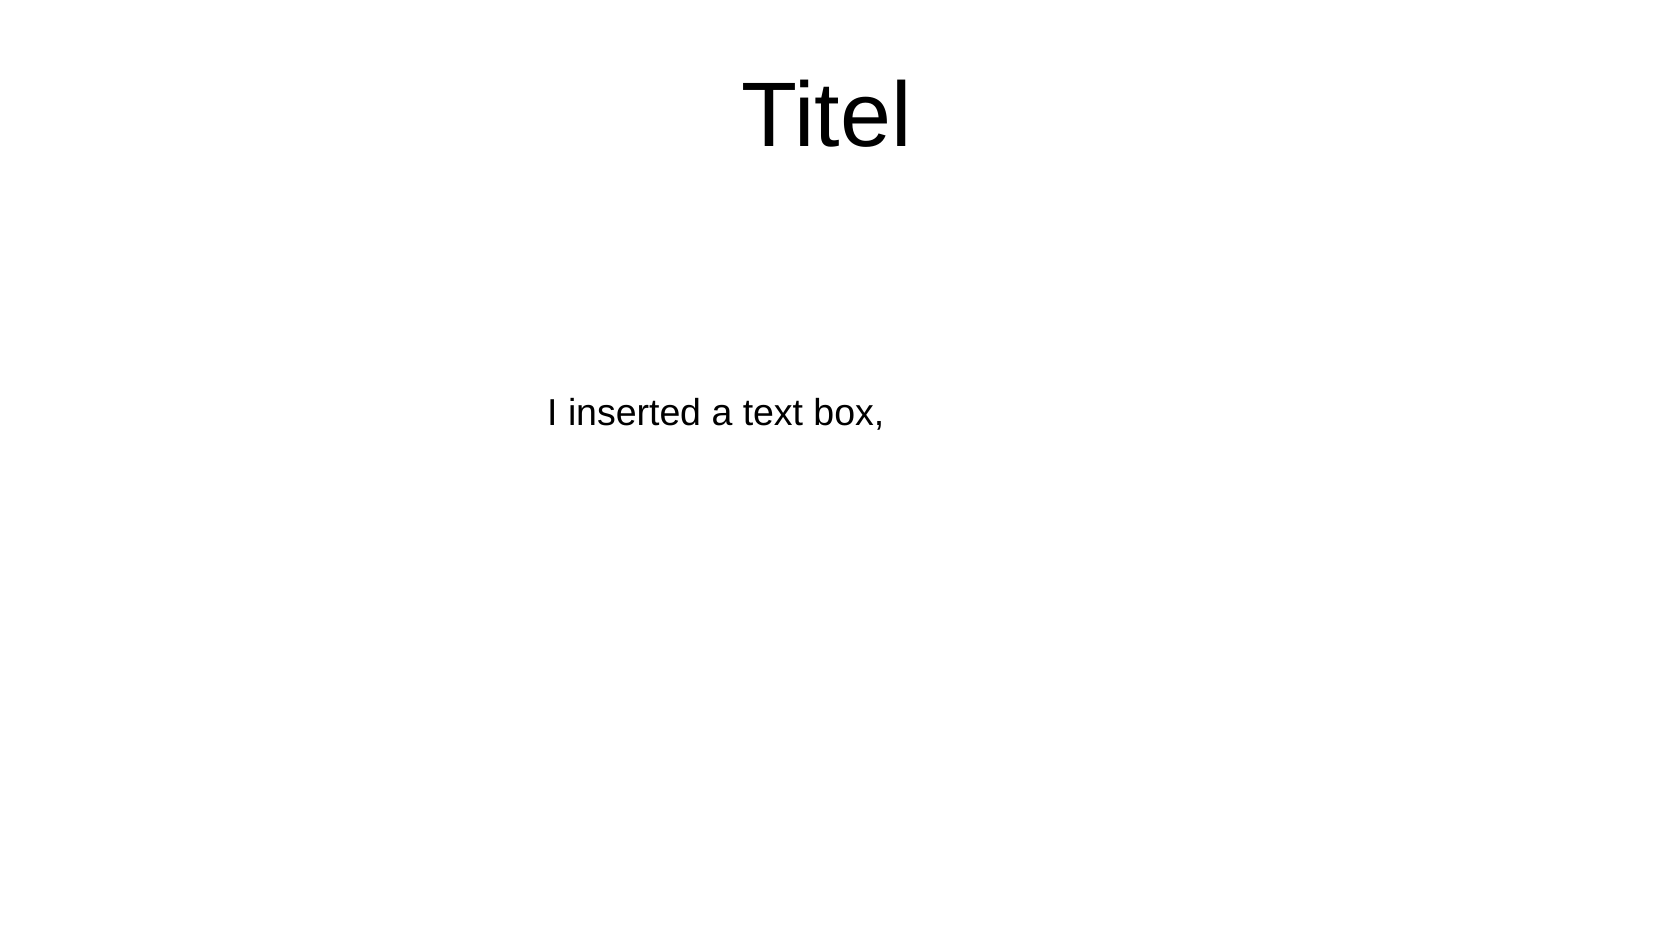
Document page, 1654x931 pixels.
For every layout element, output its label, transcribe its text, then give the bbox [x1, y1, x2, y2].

title Titel [82, 37, 1571, 193]
text_box I inserted a text box, [532, 384, 901, 444]
